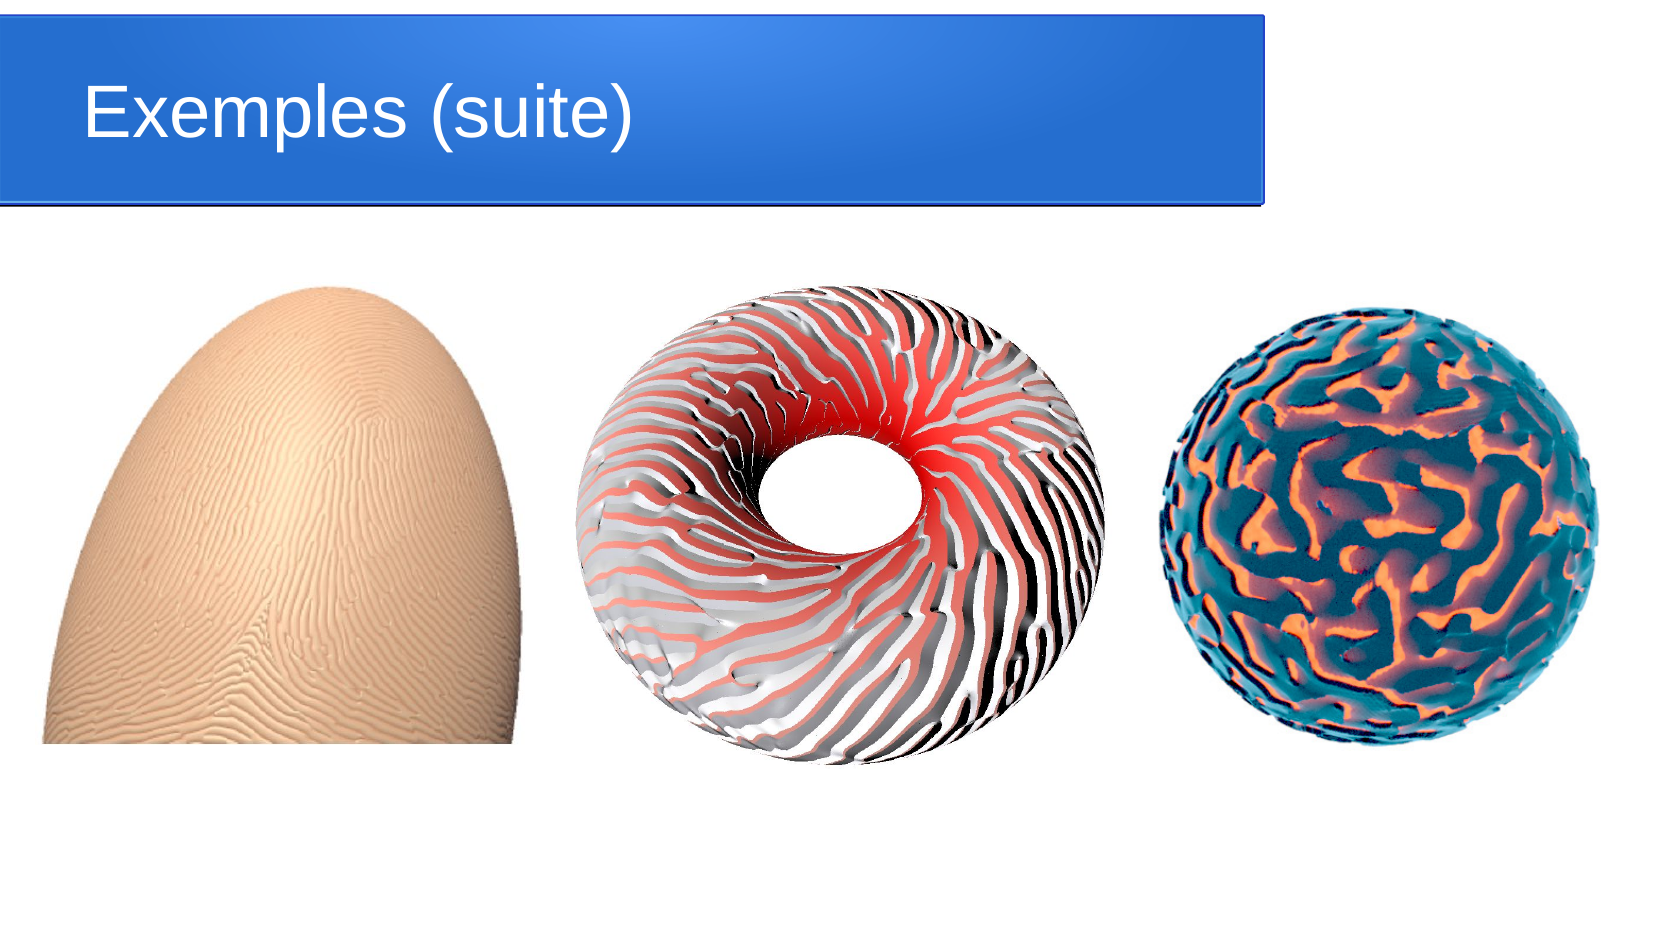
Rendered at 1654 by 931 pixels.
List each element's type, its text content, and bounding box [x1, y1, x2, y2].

picture [566, 271, 1123, 780]
title Exemples (suite) [82, 35, 1235, 189]
picture [1150, 301, 1607, 754]
picture [35, 282, 530, 745]
